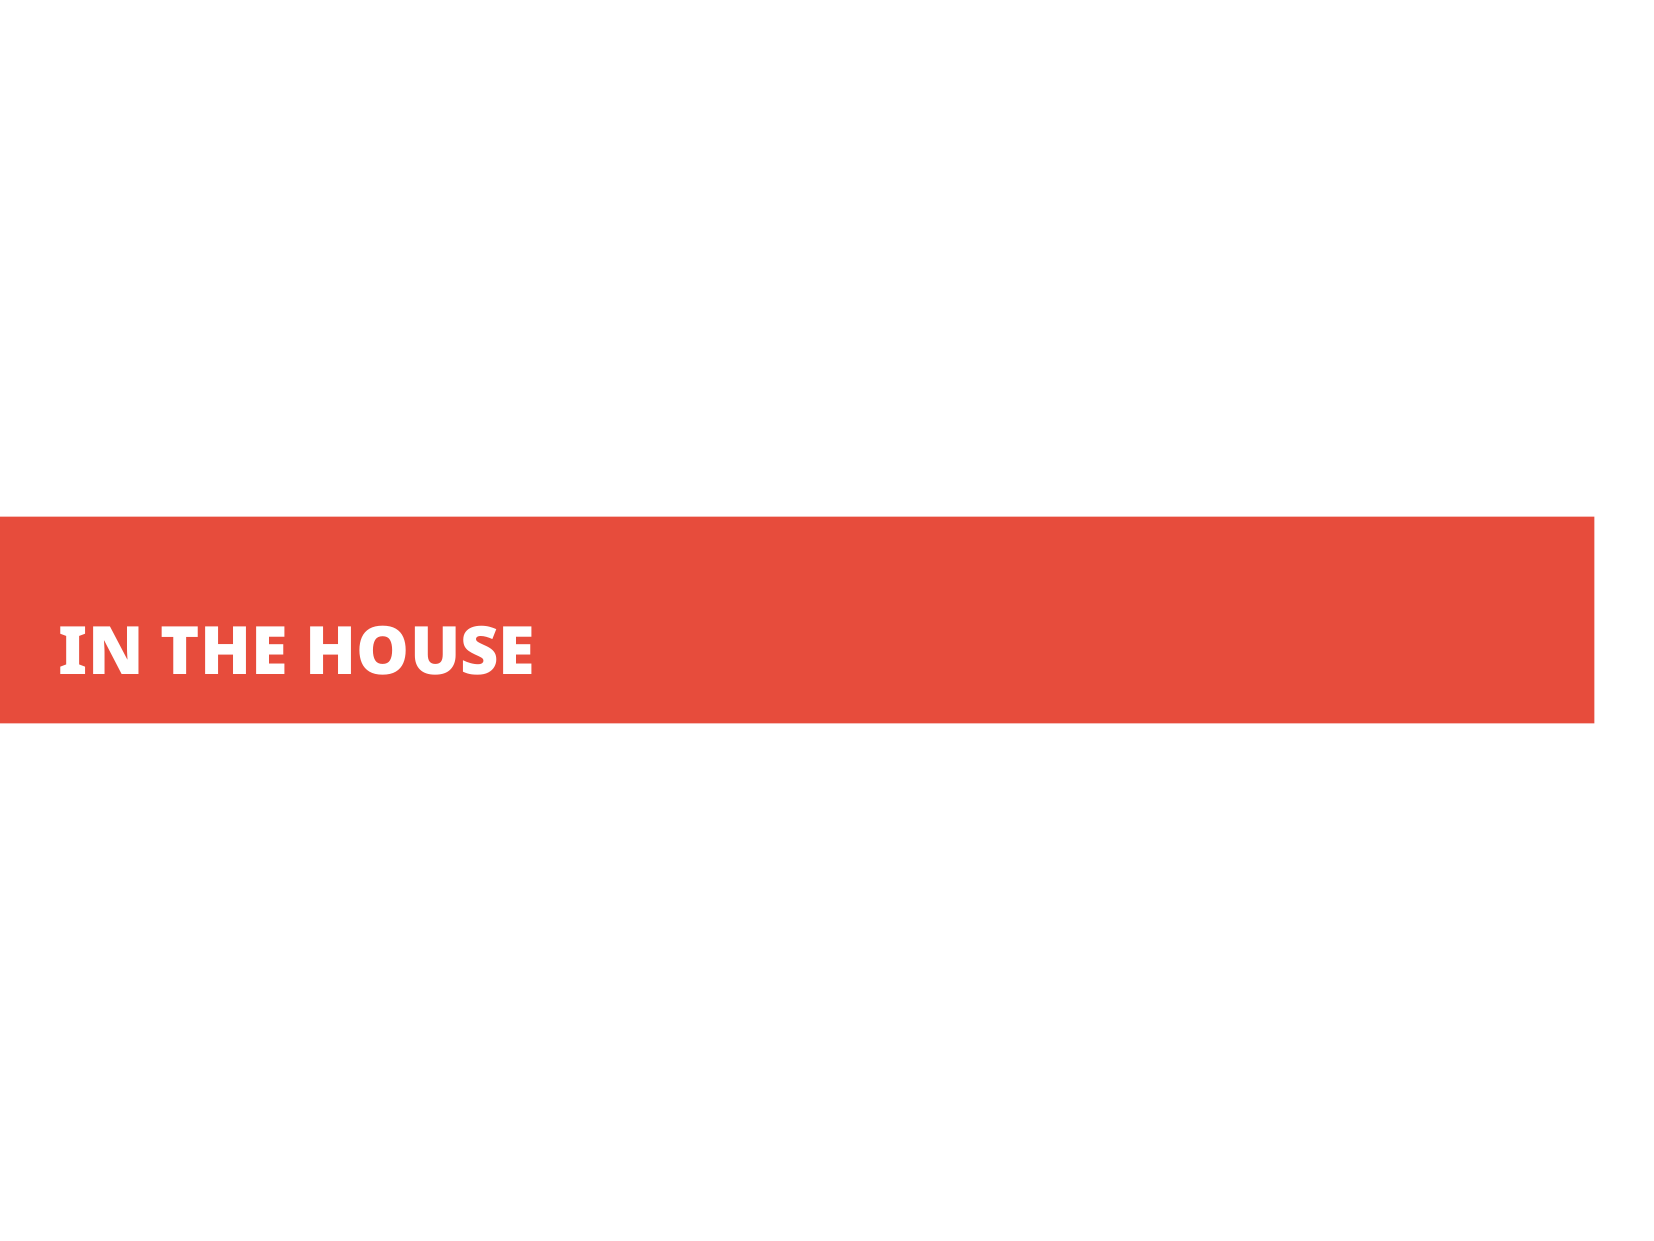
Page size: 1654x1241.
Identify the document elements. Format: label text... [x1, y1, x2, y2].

title IN THE HOUSE [59, 546, 1595, 694]
